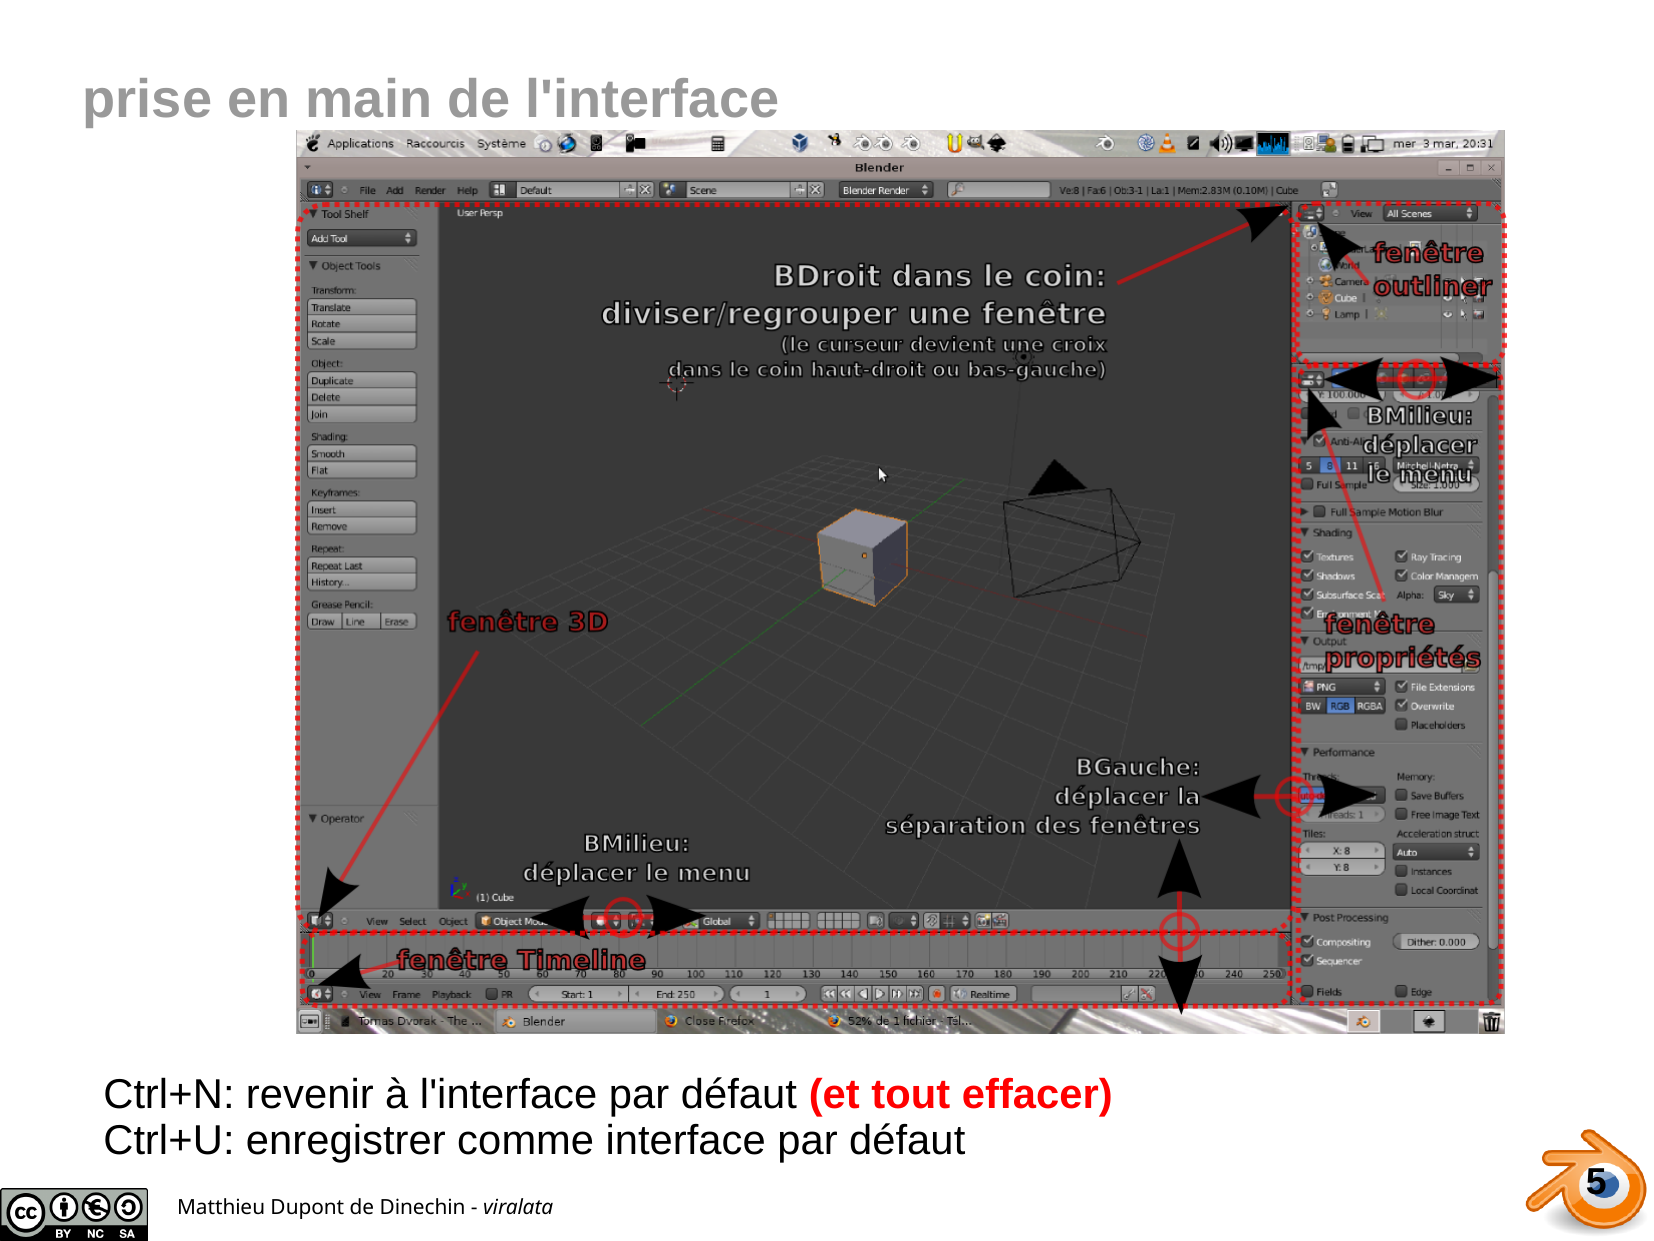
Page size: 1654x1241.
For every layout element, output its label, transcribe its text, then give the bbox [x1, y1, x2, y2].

picture [0, 1188, 88, 1241]
picture [1520, 1117, 1648, 1241]
title prise en main de l'interface [82, 49, 1565, 148]
picture [295, 130, 1507, 1034]
text_box Ctrl+N: revenir à l'interface par défaut (et tout effacer) Ctrl+U: enregistrer comme interface par défaut [88, 1062, 1418, 1241]
